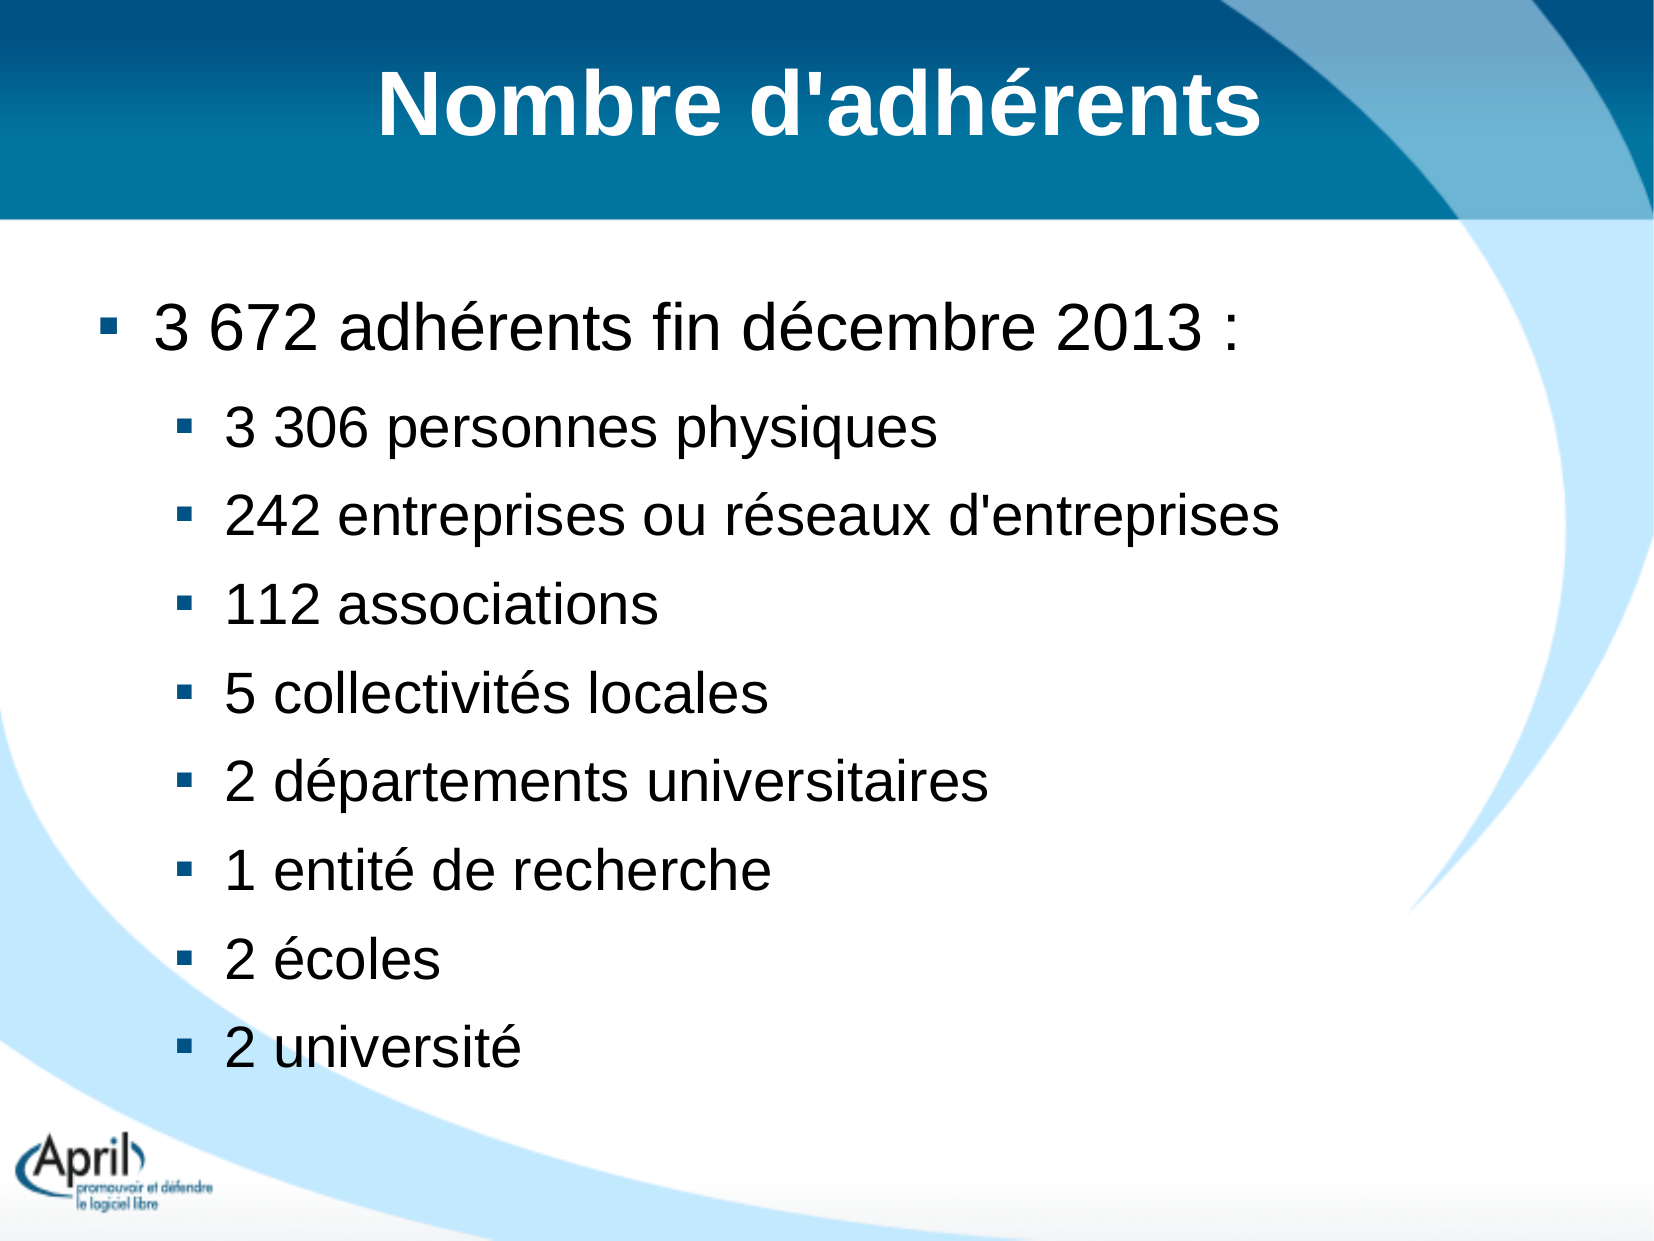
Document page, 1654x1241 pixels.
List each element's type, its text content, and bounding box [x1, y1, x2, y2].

title Nombre d'adhérents [76, 7, 1565, 200]
picture [0, 0, 1654, 1241]
list 3 672 adhérents fin décembre 2013 : 3 306 personnes physiques 242 entreprises ou réseaux d'entreprises 112 associations 5 collectivités locales 2 départements universitaires 1 entité de recherche 2 écoles 2 université [82, 290, 1571, 1094]
